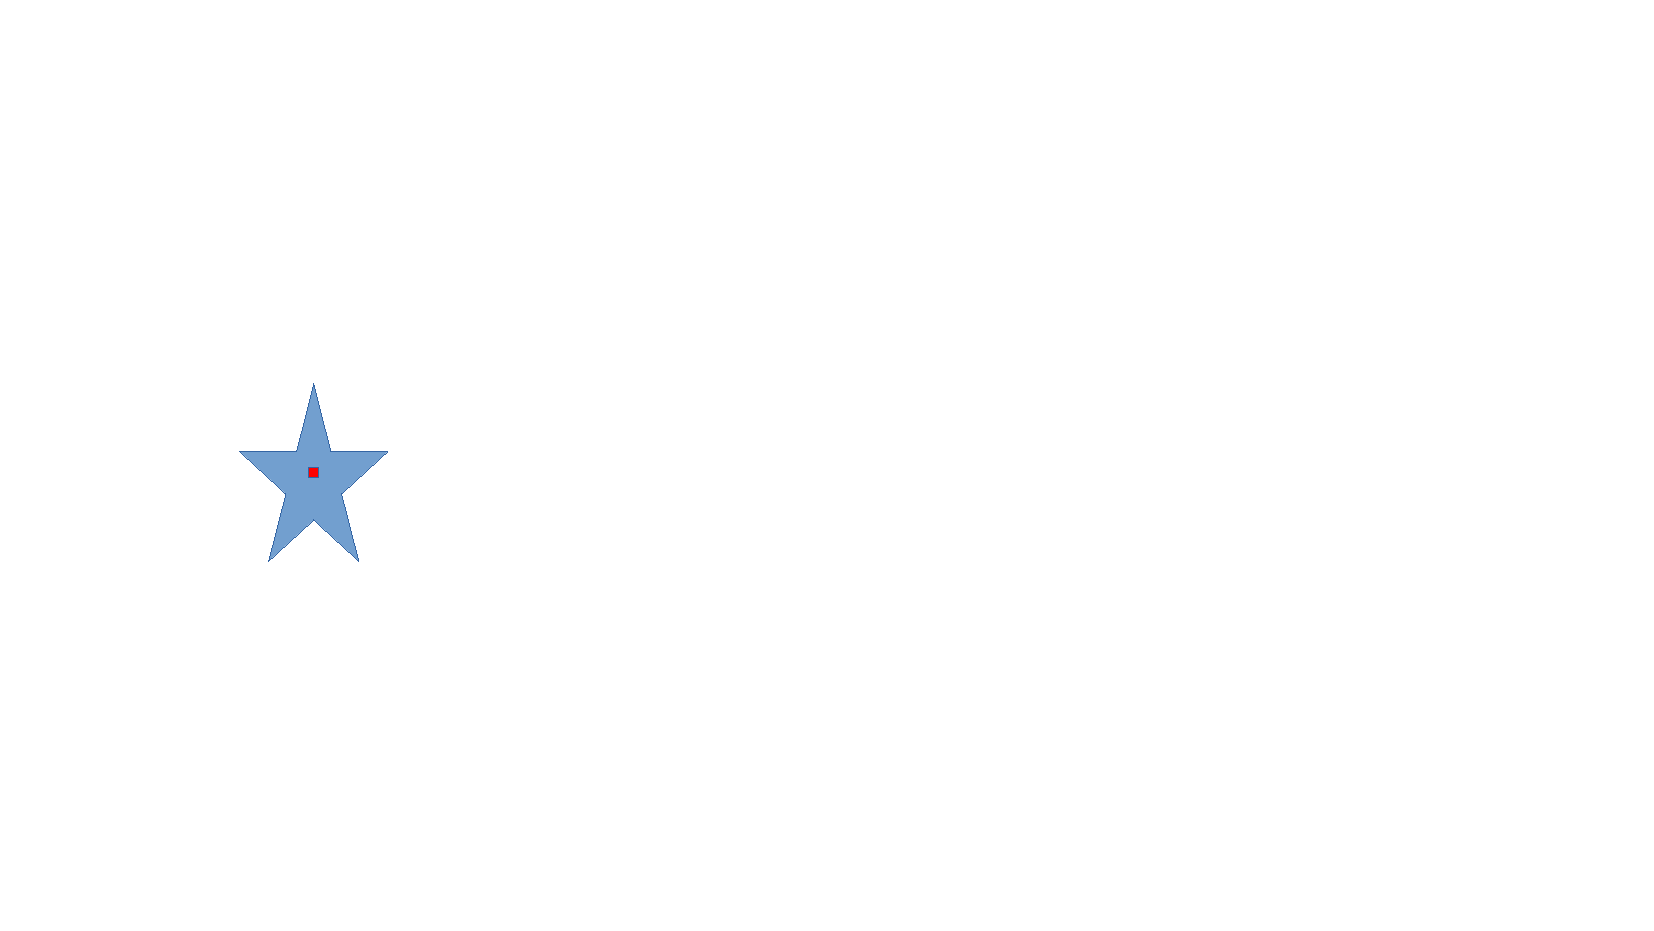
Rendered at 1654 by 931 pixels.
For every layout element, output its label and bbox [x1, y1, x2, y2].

text_box [239, 383, 388, 562]
